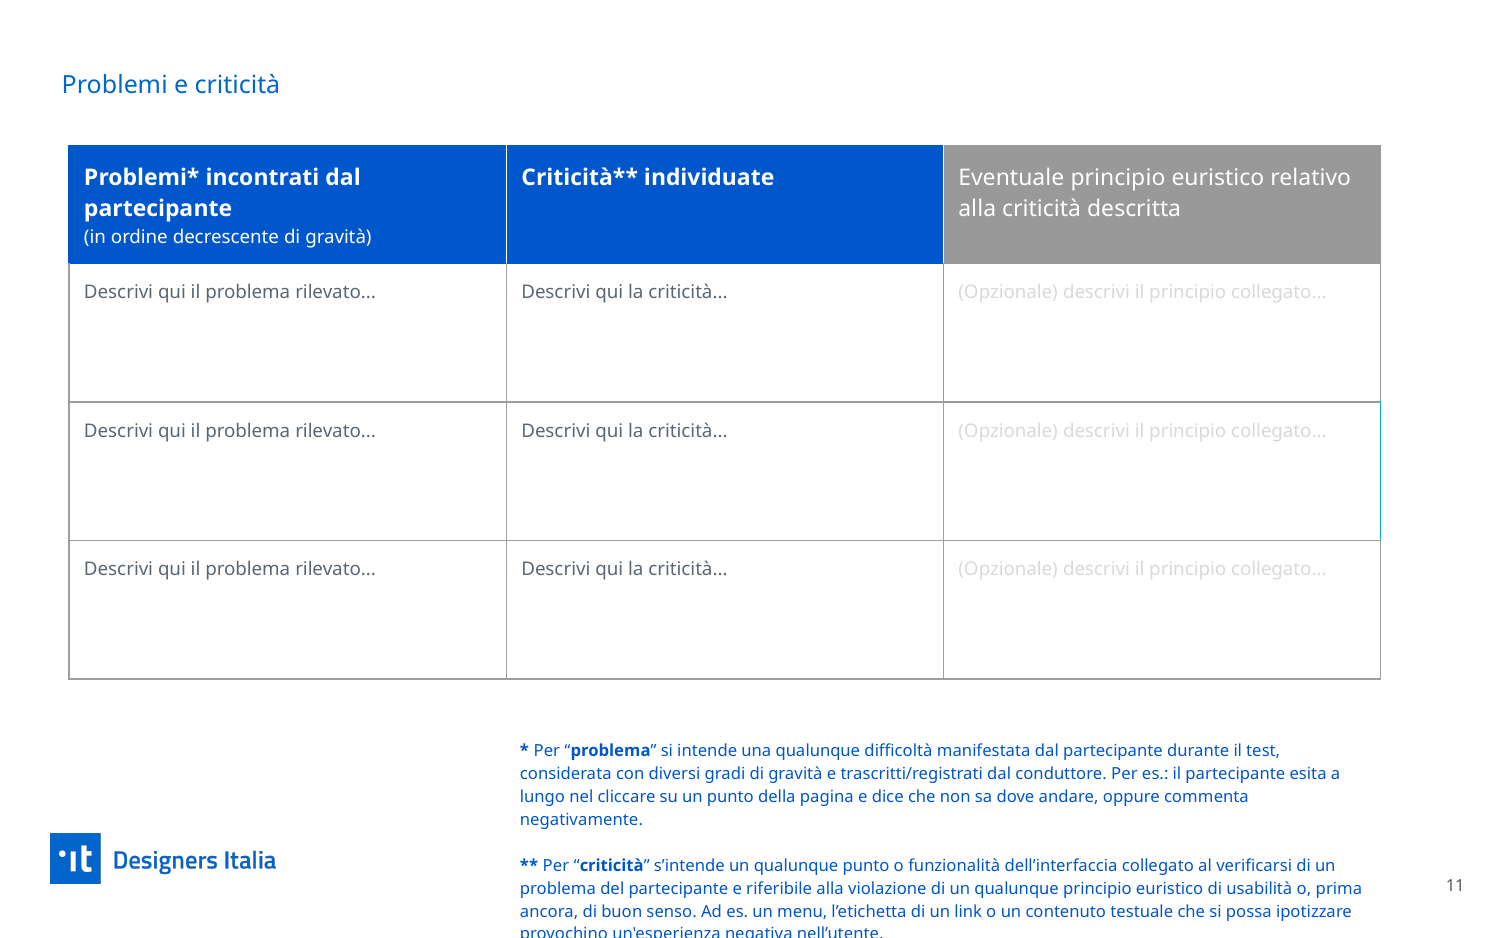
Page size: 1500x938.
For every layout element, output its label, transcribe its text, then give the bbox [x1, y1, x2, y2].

table_cell (Opzionale) descrivi il principio collegato... [944, 541, 1380, 678]
slide_number <number> [1389, 849, 1480, 922]
table_cell Descrivi qui il problema rilevato... [70, 541, 506, 678]
table_cell (Opzionale) descrivi il principio collegato... [944, 264, 1380, 401]
table_cell Descrivi qui la criticità... [507, 541, 943, 678]
text_box Problemi e criticità [46, 58, 684, 110]
table_cell Descrivi qui la criticità... [507, 403, 943, 540]
table_cell Descrivi qui il problema rilevato... [70, 403, 506, 540]
text_box * Per “problema” si intende una qualunque difficoltà manifestata dal partecipante durante il test, considerata con diversi gradi di gravità e trascritti/registrati dal conduttore. Per es.: il partecipante esita a lungo nel cliccare su un punto della pagina e dice che non sa dove andare, oppure commenta negativamente. ** Per “criticità” s’intende un qualunque punto o funzionalità dell’interfaccia collegato al verificarsi di un problema del partecipante e riferibile alla violazione di un qualunque principio euristico di usabilità o, prima ancora, di buon senso. Ad es. un menu, l’etichetta di un link o un contenuto testuale che si possa ipotizzare provochino un'esperienza negativa nell’utente. [504, 722, 1380, 815]
table_cell Descrivi qui il problema rilevato... [70, 264, 506, 401]
table_header Criticità** individuate [507, 146, 943, 263]
table_cell (Opzionale) descrivi il principio collegato... [944, 403, 1380, 540]
table_header Problemi* incontrati dal partecipante (in ordine decrescente di gravità) [70, 146, 506, 263]
table_header Eventuale principio euristico relativo alla criticità descritta [944, 146, 1380, 263]
picture [50, 833, 289, 884]
table_cell Descrivi qui la criticità... [507, 264, 943, 401]
